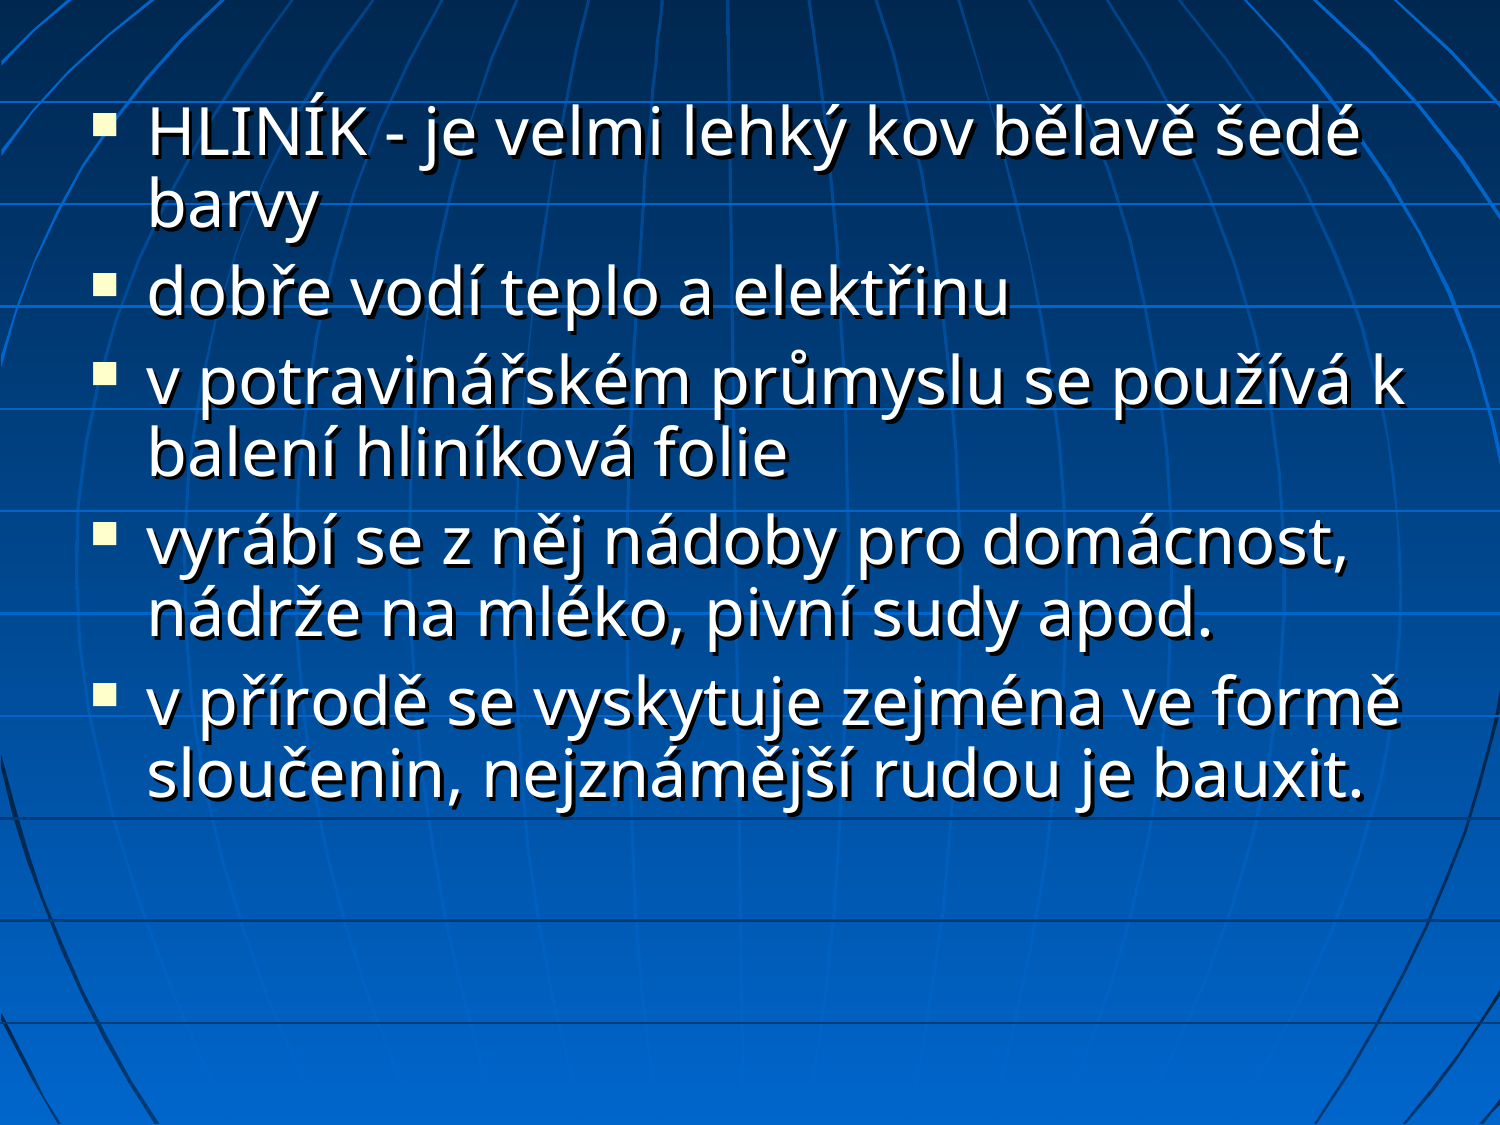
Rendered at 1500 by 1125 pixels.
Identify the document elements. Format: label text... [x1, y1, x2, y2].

list HLINÍK - je velmi lehký kov bělavě šedé barvy dobře vodí teplo a elektřinu v potravinářském průmyslu se používá k balení hliníková folie vyrábí se z něj nádoby pro domácnost, nádrže na mléko, pivní sudy apod. v přírodě se vyskytuje zejména ve formě sloučenin, nejznámější rudou je bauxit. [75, 90, 1426, 1052]
